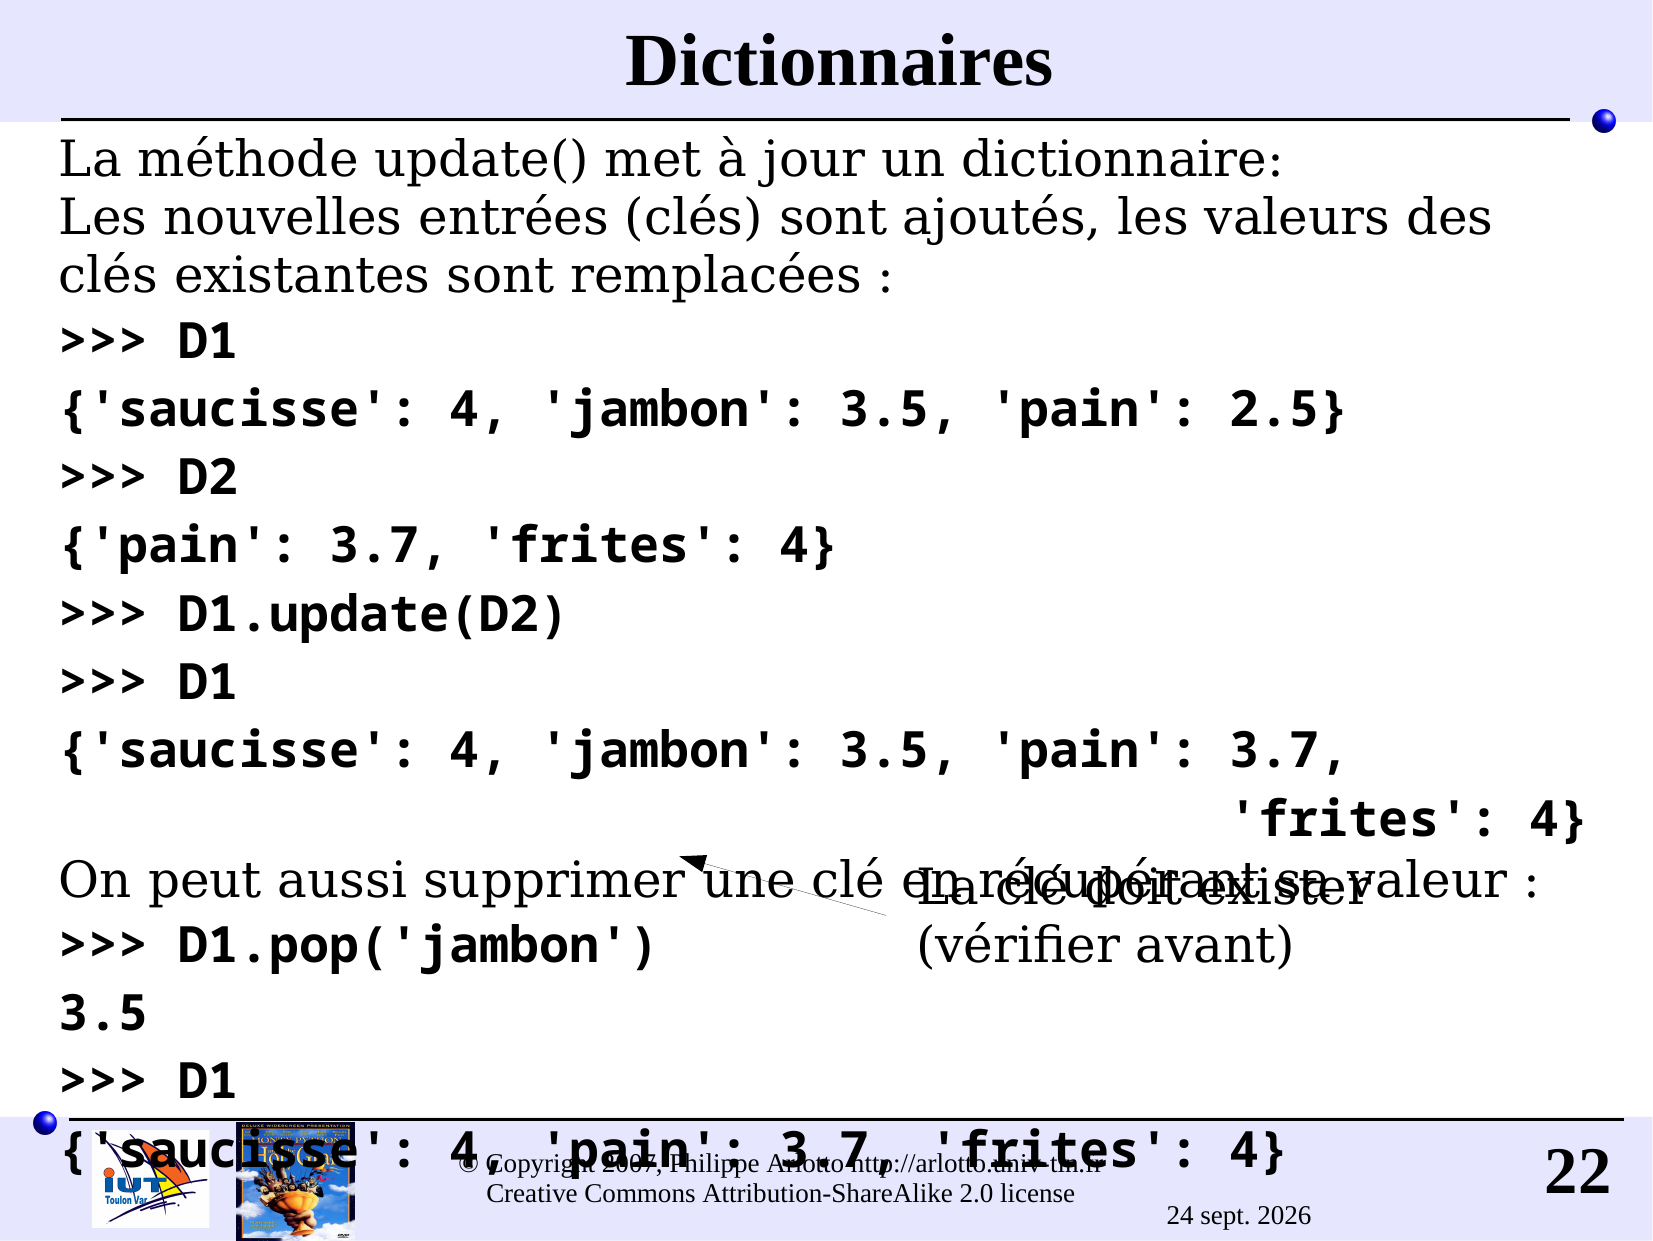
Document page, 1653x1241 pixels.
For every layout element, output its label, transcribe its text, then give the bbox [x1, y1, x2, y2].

title Dictionnaires [95, 11, 1585, 110]
text_box La méthode update() met à jour un dictionnaire: Les nouvelles entrées (clés) sont ajoutés, les valeurs des clés existantes sont remplacées : >>> D1 {'saucisse': 4, 'jambon': 3.5, 'pain': 2.5} >>> D2 {'pain': 3.7, 'frites': 4} >>> D1.update(D2) >>> D1 {'saucisse': 4, 'jambon': 3.5, 'pain': 3.7, 'frites': 4} On peut aussi supprimer une clé en récupérant sa valeur : >>> D1.pop('jambon') 3.5 >>> D1 {'saucisse': 4, 'pain': 3.7, 'frites': 4} [59, 129, 1590, 1241]
text_box La clé doit exister (vérifier avant) [916, 857, 1388, 975]
